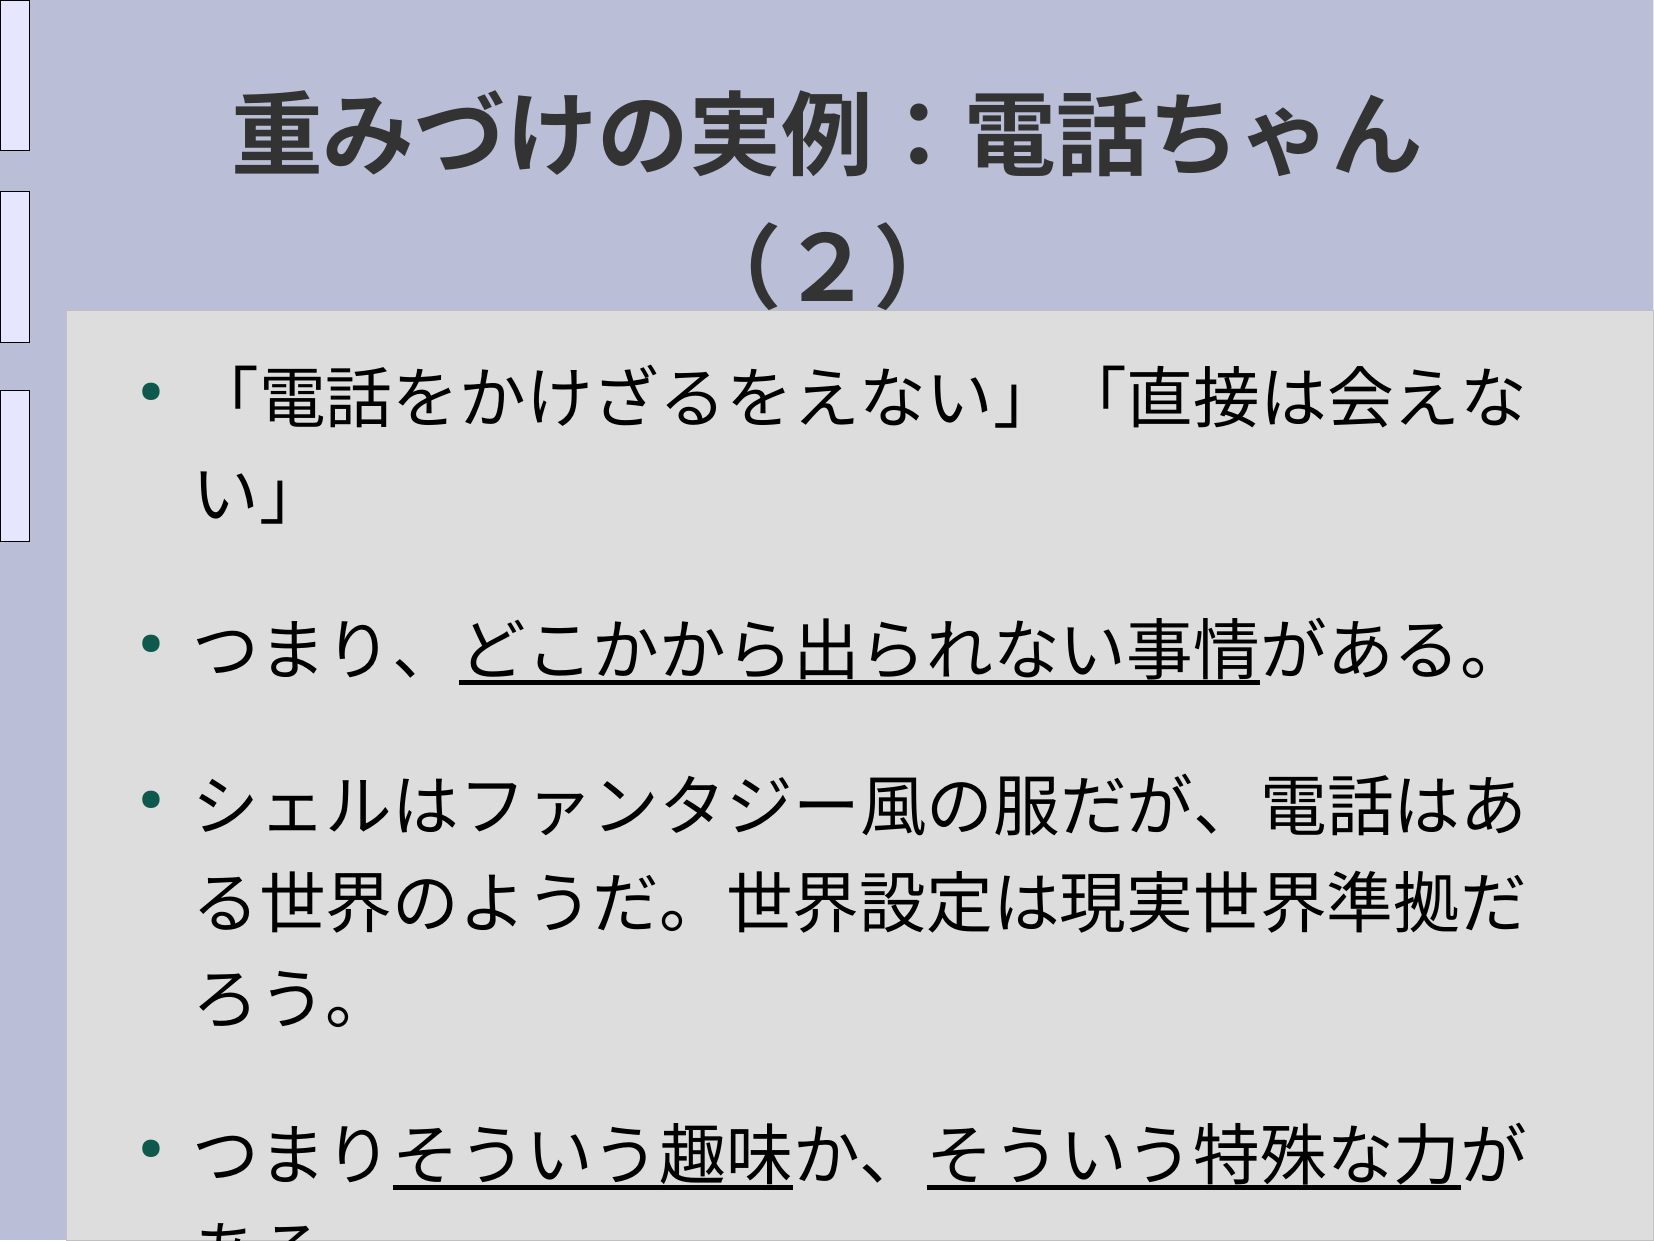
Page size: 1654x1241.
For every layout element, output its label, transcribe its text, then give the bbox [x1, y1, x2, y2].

title 重みづけの実例：電話ちゃん（２） [121, 91, 1534, 299]
list 「電話をかけざるをえない」「直接は会えない」 つまり、どこかから出られない事情がある。 シェルはファンタジー風の服だが、電話はある世界のようだ。世界設定は現実世界準拠だろう。 つまりそういう趣味か、そういう特殊な力がある。 [121, 344, 1534, 1127]
